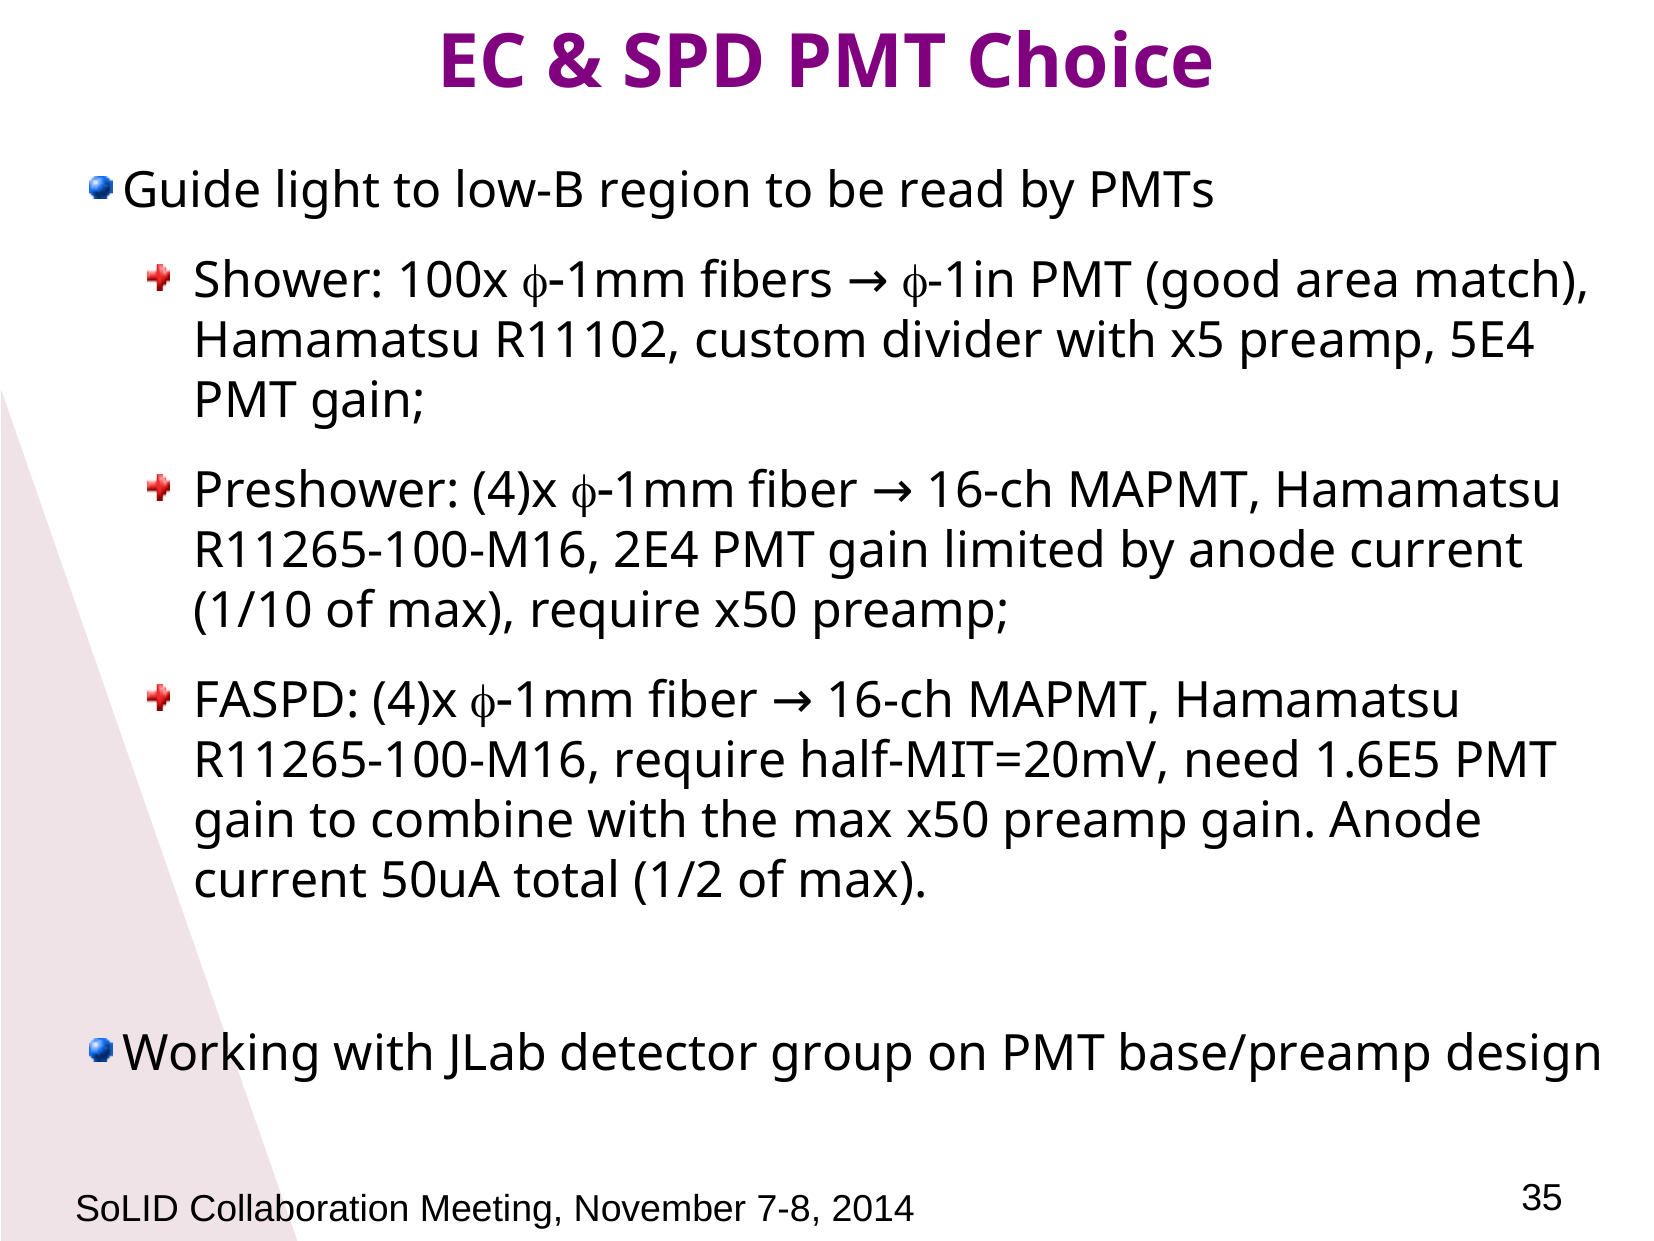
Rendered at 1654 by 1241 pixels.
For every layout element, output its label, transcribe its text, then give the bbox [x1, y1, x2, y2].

text_box Working with JLab detector group on PMT base/preamp design [75, 1012, 1653, 1126]
text_box Guide light to low-B region to be read by PMTs Shower: 100x f-1mm fibers → f-1in PMT (good area match), Hamamatsu R11102, custom divider with x5 preamp, 5E4 PMT gain; Preshower: (4)x f-1mm fiber → 16-ch MAPMT, Hamamatsu R11265-100-M16, 2E4 PMT gain limited by anode current (1/10 of max), require x50 preamp; FASPD: (4)x f-1mm fiber → 16-ch MAPMT, Hamamatsu R11265-100-M16, require half-MIT=20mV, need 1.6E5 PMT gain to combine with the max x50 preamp gain. Anode current 50uA total (1/2 of max). [75, 150, 1613, 916]
title EC & SPD PMT Choice [0, 13, 1653, 152]
